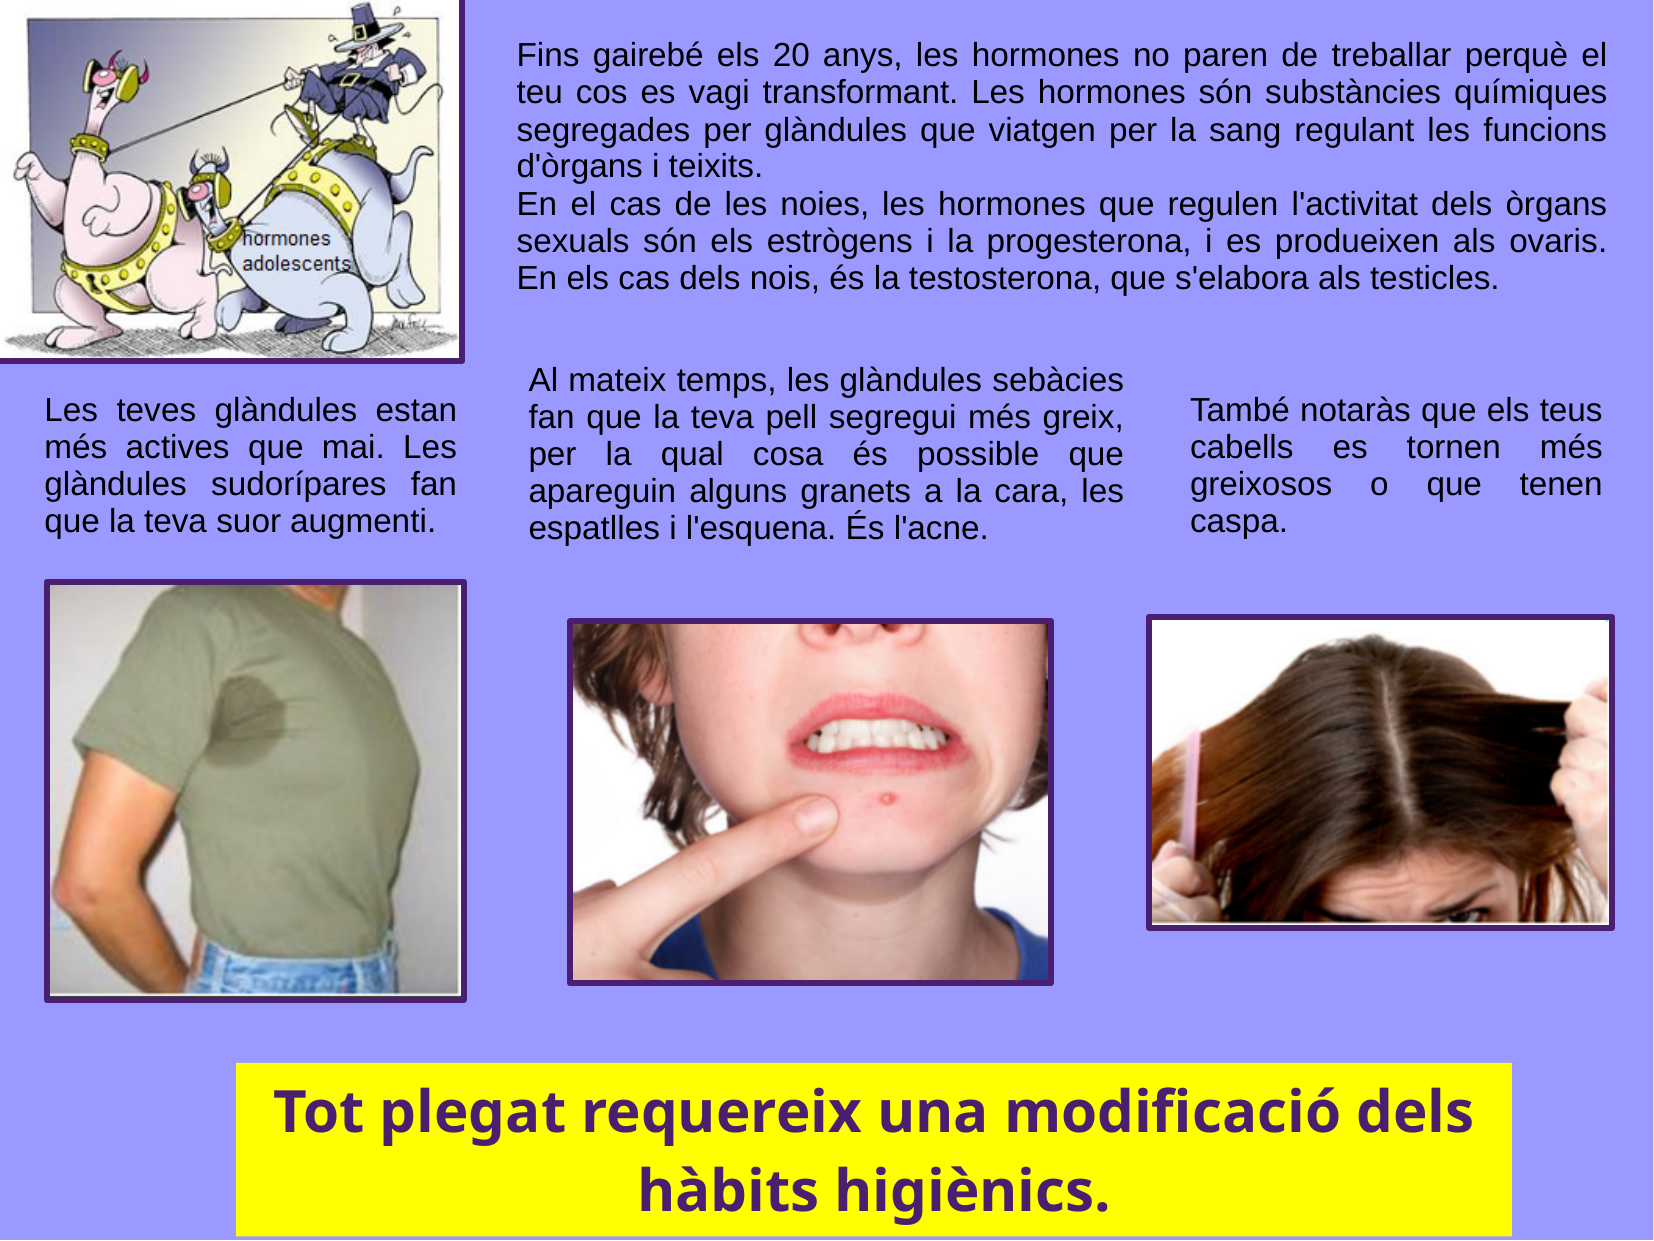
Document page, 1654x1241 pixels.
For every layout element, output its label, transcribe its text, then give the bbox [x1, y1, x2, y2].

text_box Les teves glàndules estan més actives que mai. Les glàndules sudorípares fan que la teva suor augmenti. [29, 383, 473, 562]
picture [0, 0, 460, 358]
text_box Al mateix temps, les glàndules sebàcies fan que la teva pell segregui més greix, per la qual cosa és possible que apareguin alguns granets a la cara, les espatlles i l'esquena. És l'acne. [513, 354, 1140, 562]
picture [49, 584, 461, 998]
text_box Fins gairebé els 20 anys, les hormones no paren de treballar perquè el teu cos es vagi transformant. Les hormones són substàncies químiques segregades per glàndules que viatgen per la sang regulant les funcions d'òrgans i teixits. En el cas de les noies, les hormones que regulen l'activitat dels òrgans sexuals són els estrògens i la progesterona, i es produeixen als ovaris. En els cas dels nois, és la testosterona, que s'elabora als testicles. [501, 29, 1625, 306]
picture [1151, 620, 1610, 925]
text_box També notaràs que els teus cabells es tornen més greixosos o que tenen caspa. [1175, 383, 1619, 562]
picture [572, 624, 1048, 981]
text_box Tot plegat requereix una modificació dels hàbits higiènics. [236, 1062, 1512, 1145]
